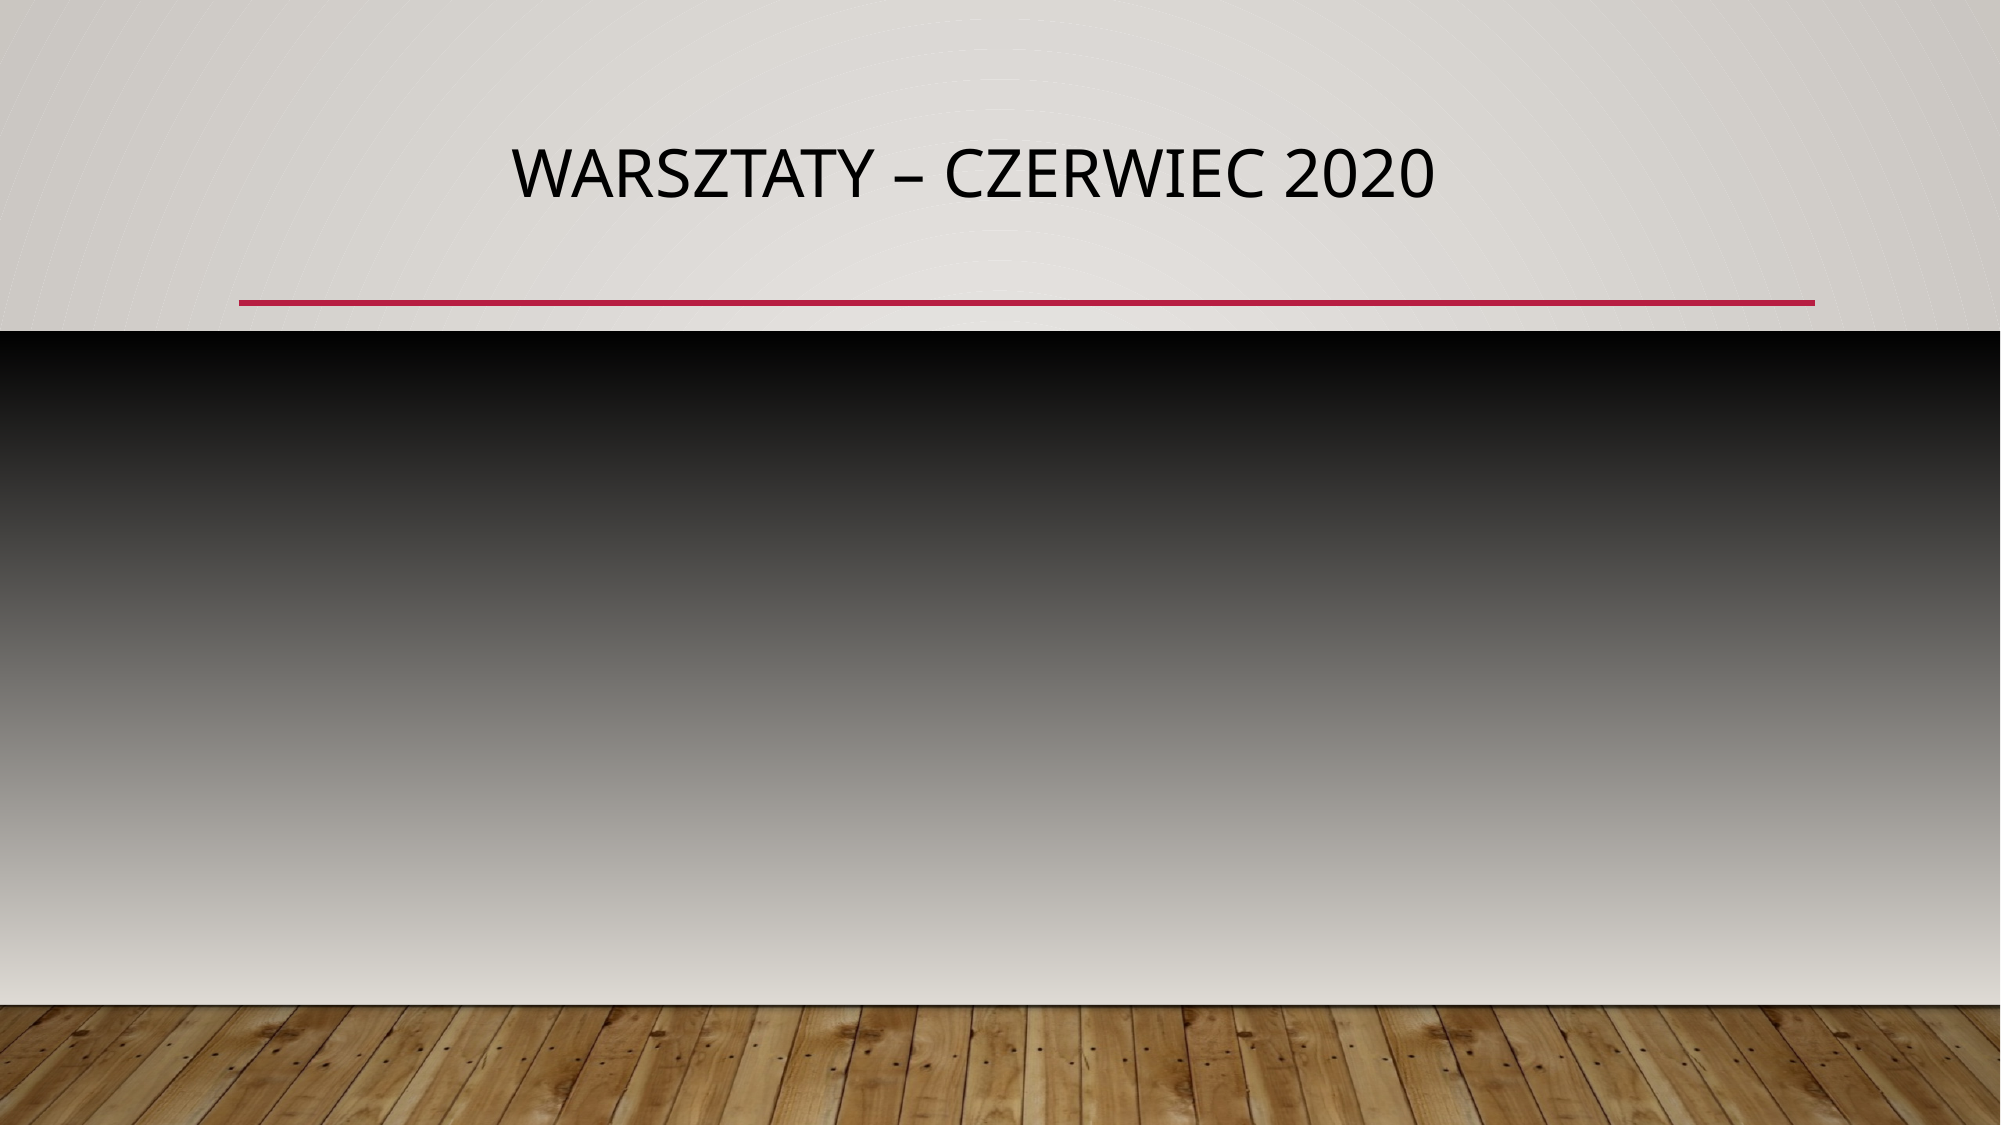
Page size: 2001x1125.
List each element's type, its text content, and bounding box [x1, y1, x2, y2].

title warsztatY – czerwiec 2020 [238, 131, 1814, 305]
